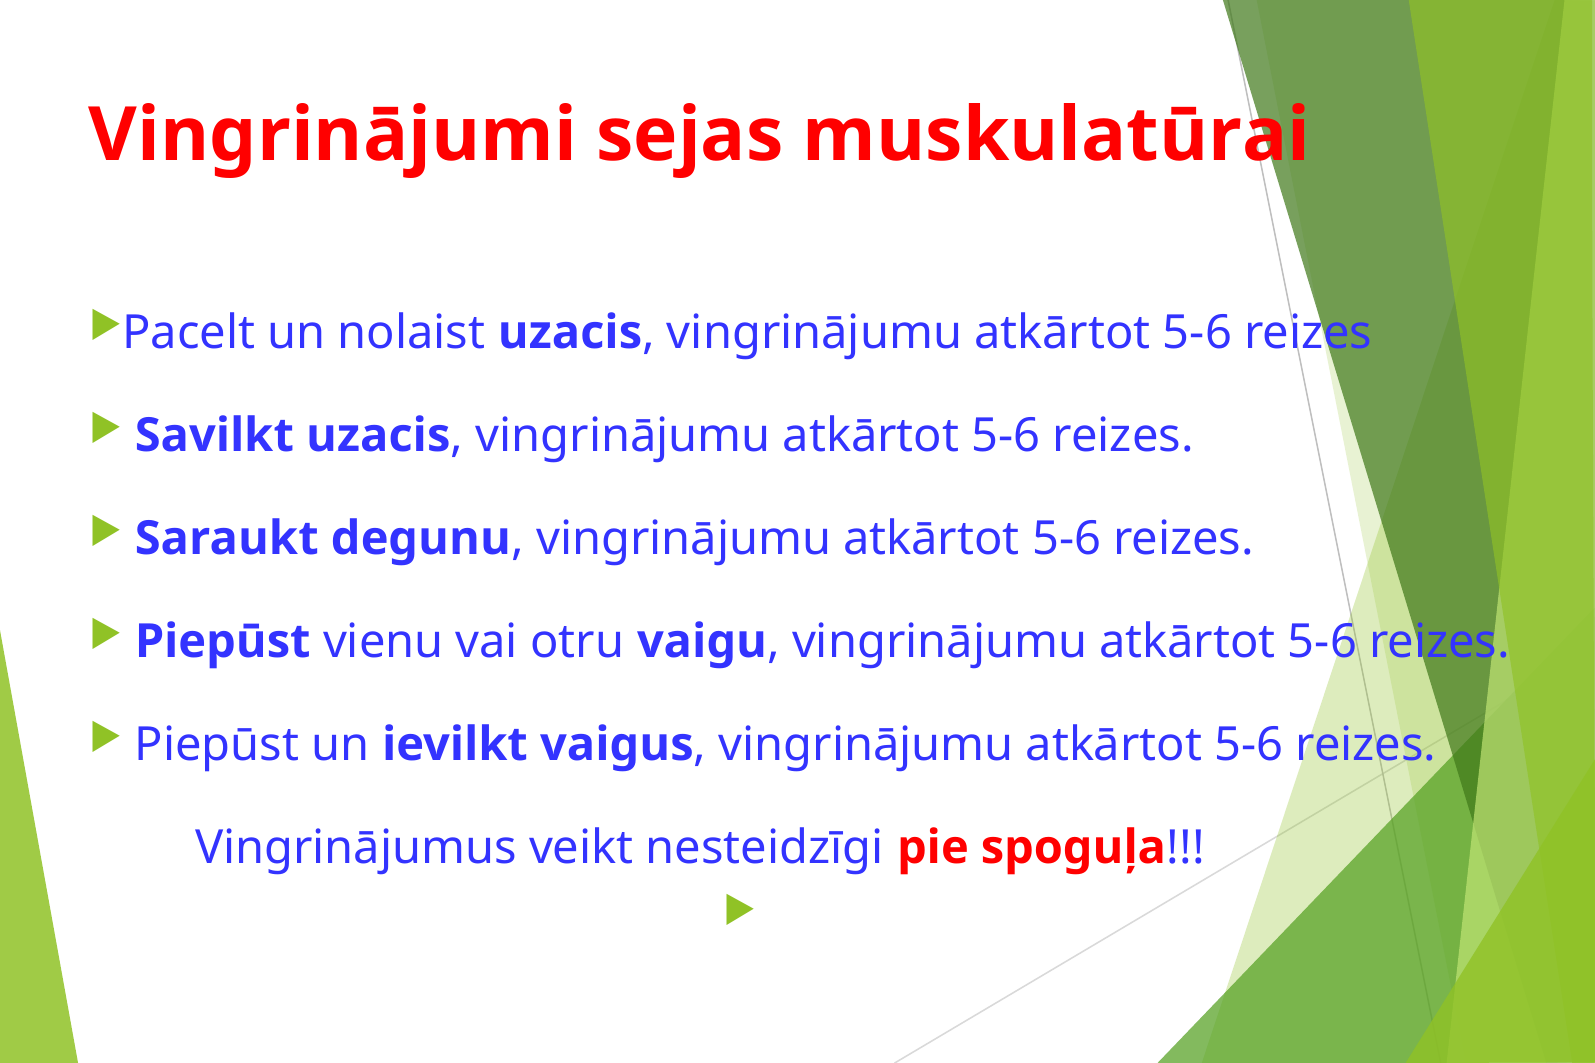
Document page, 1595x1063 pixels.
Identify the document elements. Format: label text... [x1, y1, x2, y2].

subtitle Pacelt un nolaist uzacis, vingrinājumu atkārtot 5-6 reizes Savilkt uzacis, vingrinājumu atkārtot 5-6 reizes. Saraukt degunu, vingrinājumu atkārtot 5-6 reizes. Piepūst vienu vai otru vaigu, vingrinājumu atkārtot 5-6 reizes. Piepūst un ievilkt vaigus, vingrinājumu atkārtot 5-6 reizes. Vingrinājumus veikt nesteidzīgi pie spoguļa!!! [40, 265, 1562, 936]
title Vingrinājumi sejas muskulatūrai [0, 77, 1401, 256]
